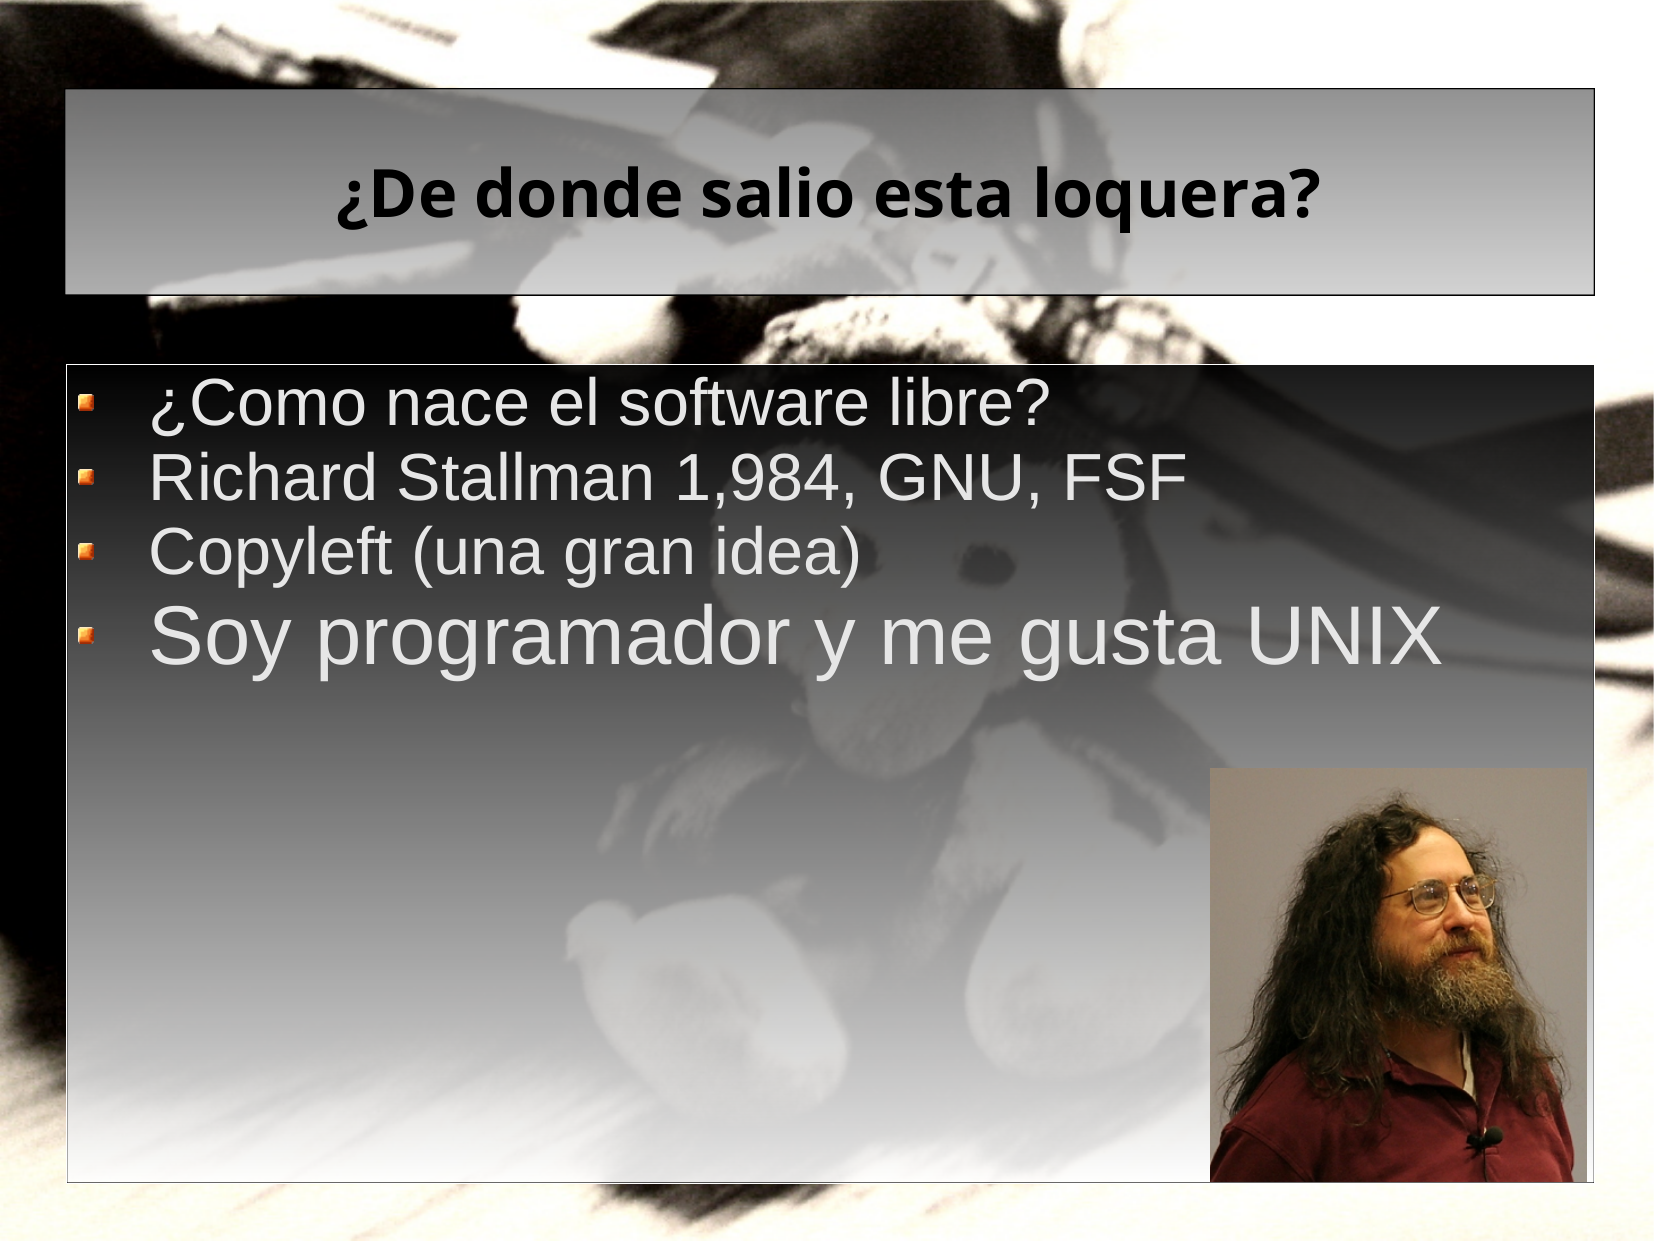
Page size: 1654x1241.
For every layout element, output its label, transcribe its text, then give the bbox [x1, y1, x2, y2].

title ¿De donde salio esta loquera? [64, 88, 1595, 296]
picture [0, 0, 1654, 1241]
list ¿Como nace el software libre? Richard Stallman 1,984, GNU, FSF Copyleft (una gran idea) Soy programador y me gusta UNIX [66, 364, 1595, 1184]
